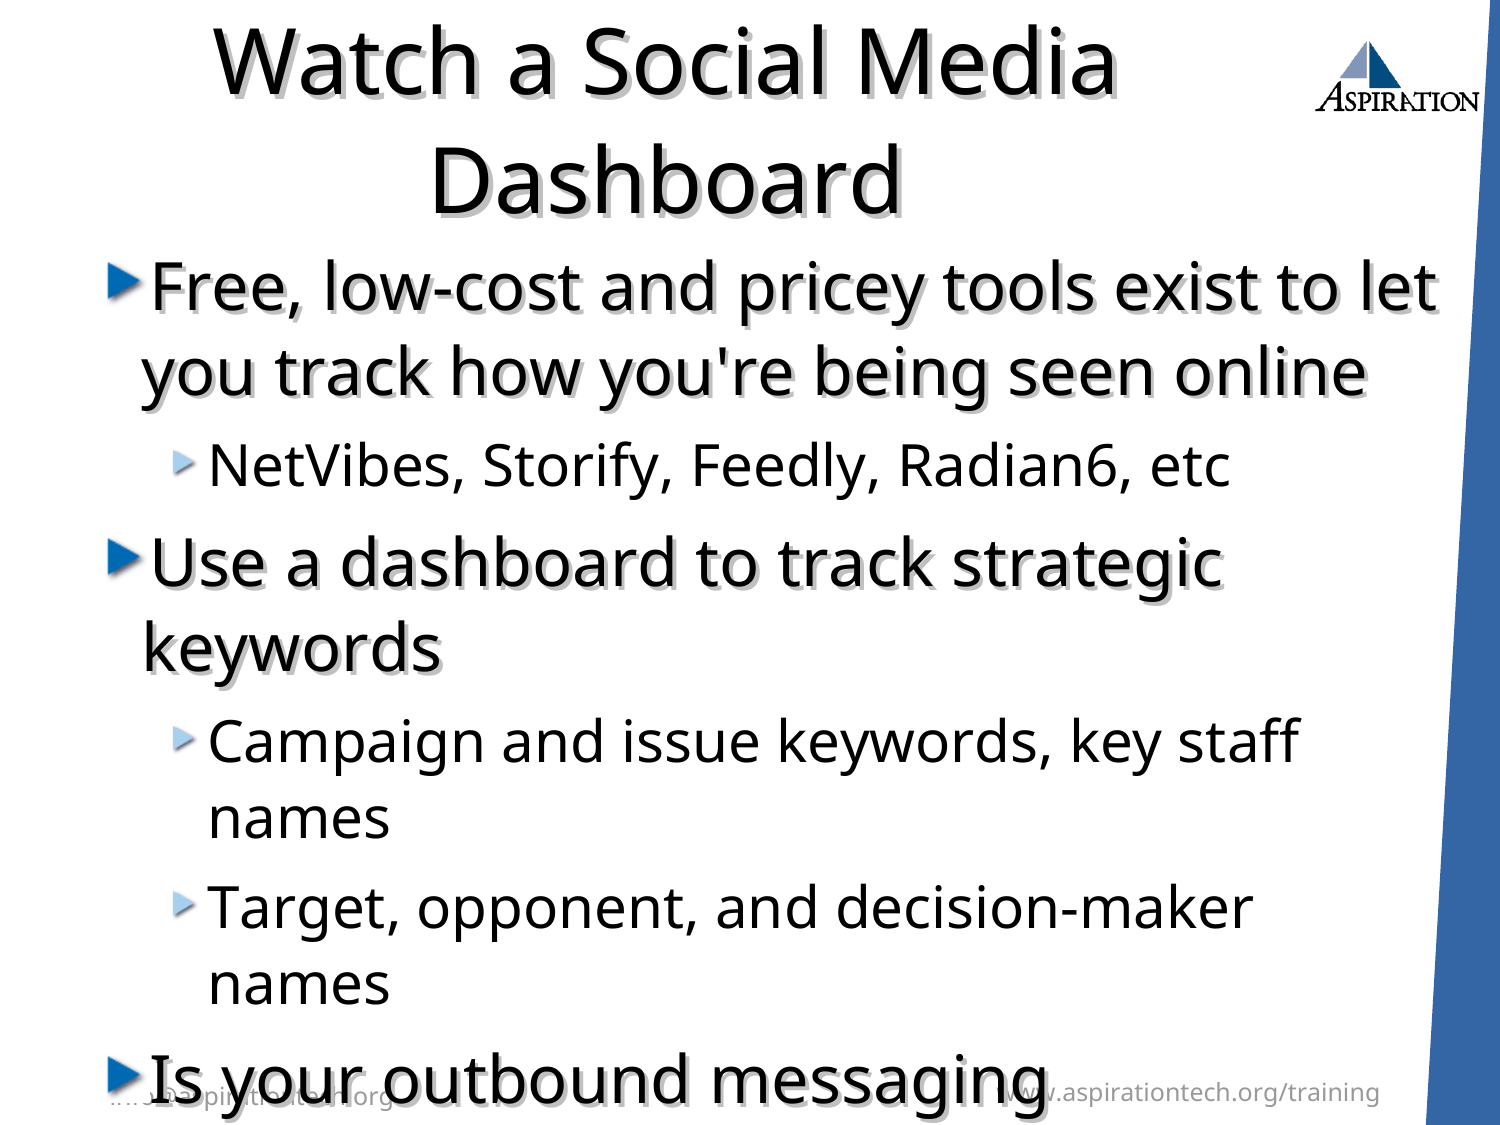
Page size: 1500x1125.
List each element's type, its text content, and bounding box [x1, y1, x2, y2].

title Watch a Social Media Dashboard [49, 0, 1284, 232]
picture [105, 1057, 150, 1103]
list Free, low-cost and pricey tools exist to let you track how you're being seen online NetVibes, Storify, Feedly, Radian6, etc Use a dashboard to track strategic keywords Campaign and issue keywords, key staff names Target, opponent, and decision-maker names Is your outbound messaging propagating? What are the reactions? [49, 238, 1447, 1057]
picture [1315, 41, 1480, 120]
